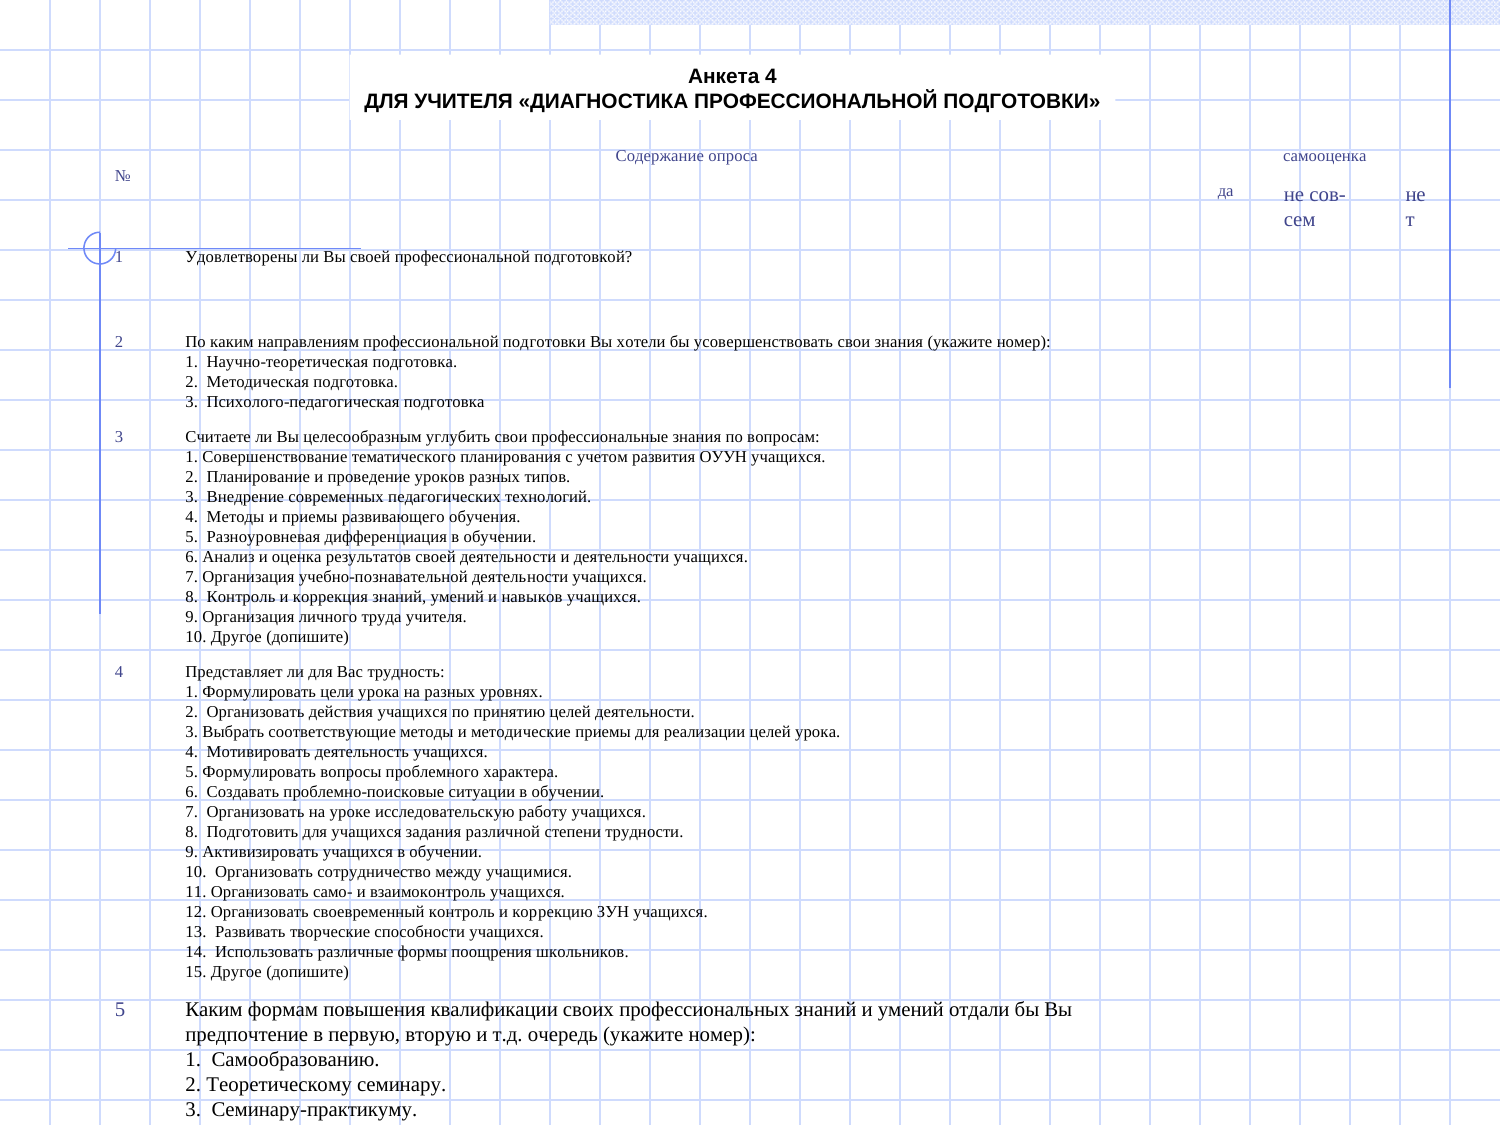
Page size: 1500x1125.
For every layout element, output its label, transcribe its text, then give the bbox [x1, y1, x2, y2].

table_cell [1391, 323, 1447, 419]
table_cell [1391, 654, 1447, 988]
table_header № [100, 137, 171, 238]
table_cell 5 [100, 988, 171, 1125]
table_cell [1391, 419, 1447, 654]
picture [1451, 0, 1500, 25]
table_header Содержание опроса [171, 137, 1203, 238]
table_cell Считаете ли Вы целесообразным углубить свои профессиональные знания по вопросам: 1. Совершенствование тематического планирования с учетом развития ОУУН учащихся. 2. Планирование и проведение уроков разных типов. 3. Внедрение современных педагогических технологий. 4. Методы и приемы развивающего обучения. 5. Разноуровневая дифференциация в обучении. 6. Анализ и оценка результатов своей деятельно­сти и деятельности учащихся. 7. Организация учебно-познавательной деятель­ности учащихся. 8. Контроль и коррекция знаний, умений и навы­ков учащихся. 9. Организация личного труда учителя. 10. Другое (допишите) [171, 419, 1203, 654]
table_cell [1269, 988, 1391, 1125]
table_cell Представляет ли для Вас трудность: 1. Формулировать цели урока на разных уровнях. 2. Организовать действия учащихся по принятию целей деятельности. 3. Выбрать соответствующие методы и методи­ческие приемы для реализации целей урока. 4. Мотивировать деятельность учащихся. 5. Формулировать вопросы проблемного характера. 6. Создавать проблемно-поисковые ситуации в обучении. 7. Организовать на уроке исследовательскую работу учащихся. 8. Подготовить для учащихся задания различной степени трудности. 9. Активизировать учащихся в обучении. 10. Организовать сотрудничество между учащи­мися. 11. Организовать само- и взаимоконтроль уча­щихся. 12. Организовать своевременный контроль и кор­рекцию ЗУН учащихся. 13. Развивать творческие способности учащихся. 14. Использовать различные формы поощрения школьников. 15. Другое (допишите) [171, 654, 1203, 988]
table_cell По каким направлениям профессиональной под­готовки Вы хотели бы усовершенствовать свои знания (укажите номер): 1. Научно-теоретическая подготовка. 2. Методическая подготовка. 3. Психолого-педагогическая подготовка [171, 323, 1203, 419]
table_cell Каким формам повышения квалификации своих профессиональных знаний и умений отдали бы Вы предпочтение в первую, вторую и т.д. очередь (укажите номер): 1. Самообразованию. 2. Теоретическому семинару. 3. Семинару-практикуму. 4. Индивидуальной помощи со стороны методи­ческой службы школы. 5. Творческим группам учителей по психолого-педагогическим проблемам. 6. Методическим объединениям [171, 988, 1203, 1125]
table_cell да [1203, 173, 1269, 238]
table_cell [1269, 323, 1391, 419]
table_cell 2 [100, 323, 171, 419]
table_header самооценка [1203, 137, 1447, 173]
table_cell [1391, 238, 1447, 323]
table_cell [1203, 419, 1269, 654]
table_cell [1203, 323, 1269, 419]
table_cell [1269, 419, 1391, 654]
table_cell не сов-сем [1269, 173, 1391, 238]
table_cell 3 [100, 419, 171, 654]
table_cell [1203, 238, 1269, 323]
table_cell 4 [100, 654, 171, 988]
table_cell [1203, 654, 1269, 988]
table_cell [1203, 988, 1269, 1125]
table_cell 1 [100, 238, 171, 323]
table_cell [1269, 238, 1391, 323]
table_cell Удовлетворены ли Вы своей профессиональной подготовкой? [171, 238, 1203, 323]
table_cell [1391, 988, 1447, 1125]
table_cell [1269, 654, 1391, 988]
text_box Анкета 4 ДЛЯ УЧИТЕЛЯ «ДИАГНОСТИКА ПРОФЕССИОНАЛЬНОЙ ПОДГОТОВКИ» [349, 54, 1116, 120]
table_cell нет [1391, 173, 1447, 238]
picture [549, 0, 1449, 25]
